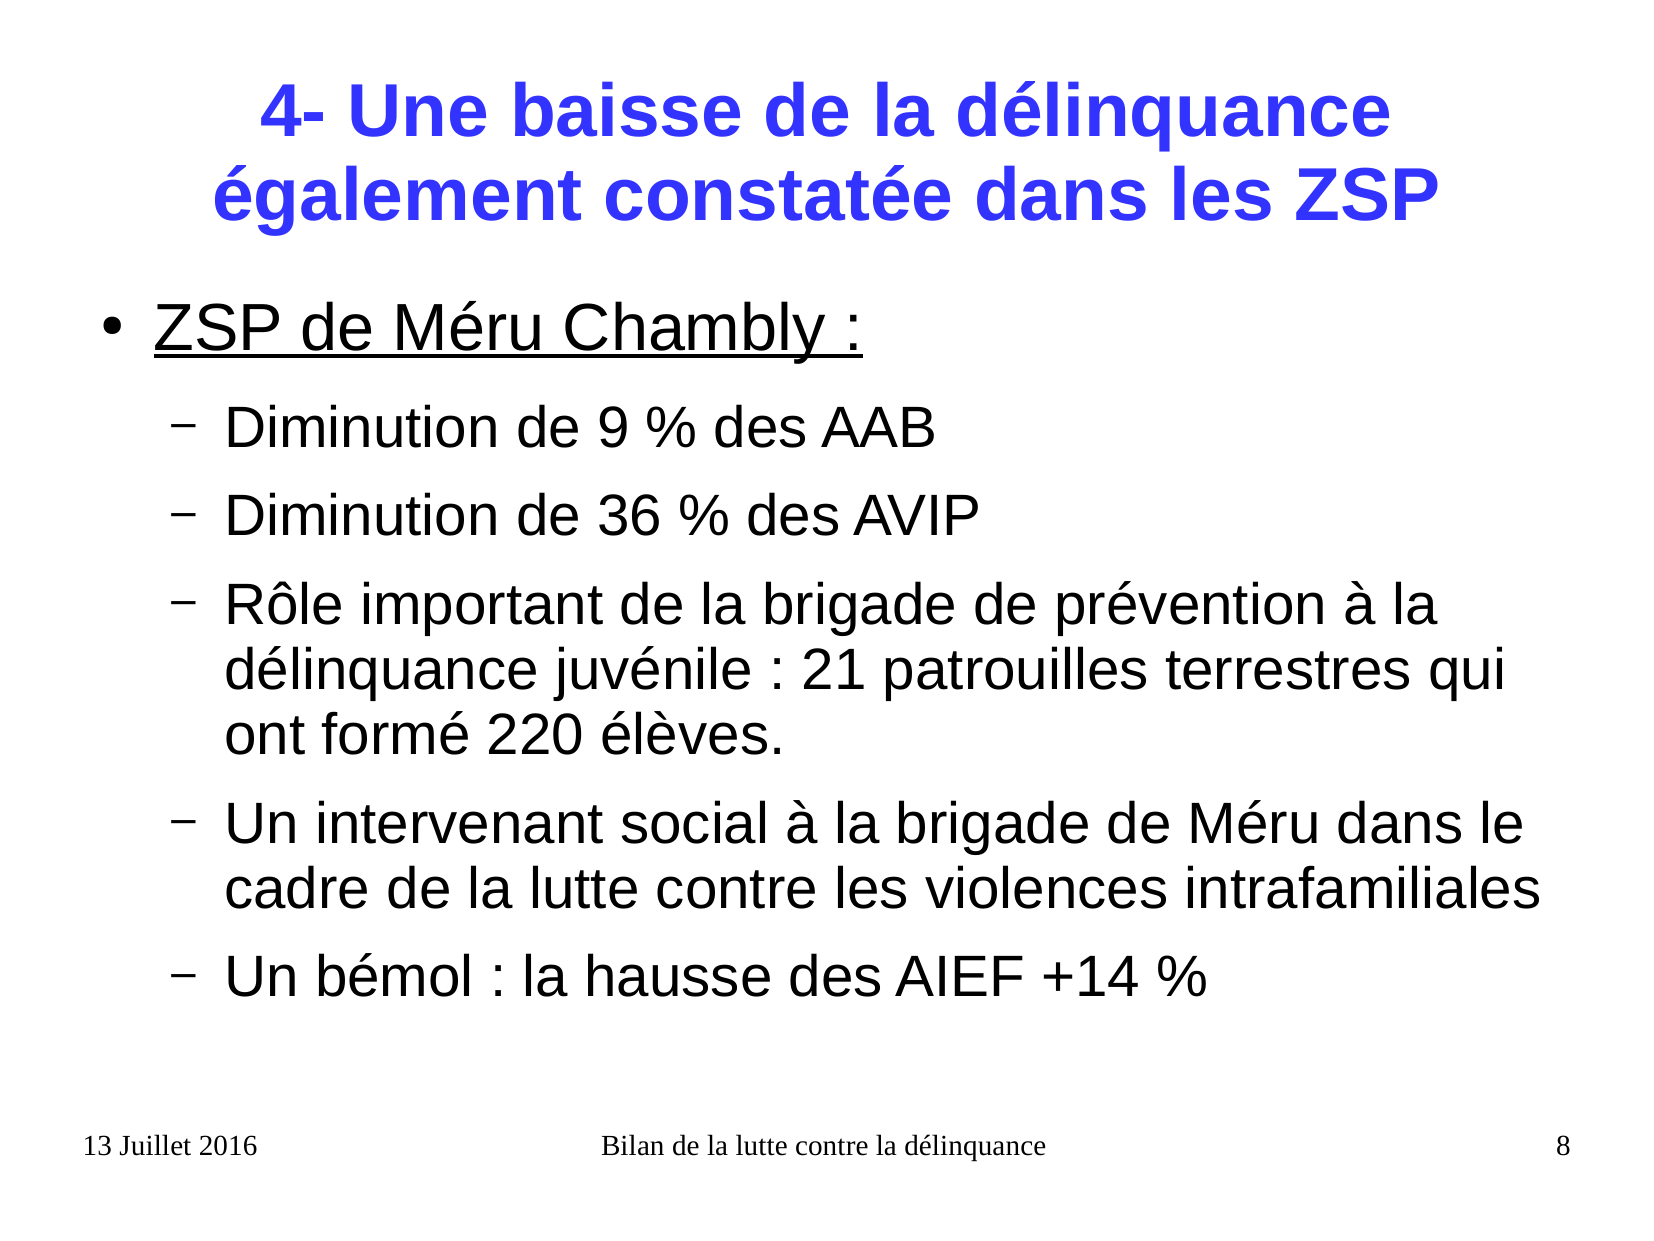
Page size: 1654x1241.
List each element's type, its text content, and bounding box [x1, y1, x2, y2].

list ZSP de Méru Chambly : Diminution de 9 % des AAB Diminution de 36 % des AVIP Rôle important de la brigade de prévention à la délinquance juvénile : 21 patrouilles terrestres qui ont formé 220 élèves. Un intervenant social à la brigade de Méru dans le cadre de la lutte contre les violences intrafamiliales Un bémol : la hausse des AIEF +14 % [82, 290, 1571, 1010]
title 4- Une baisse de la délinquance également constatée dans les ZSP [82, 49, 1571, 257]
